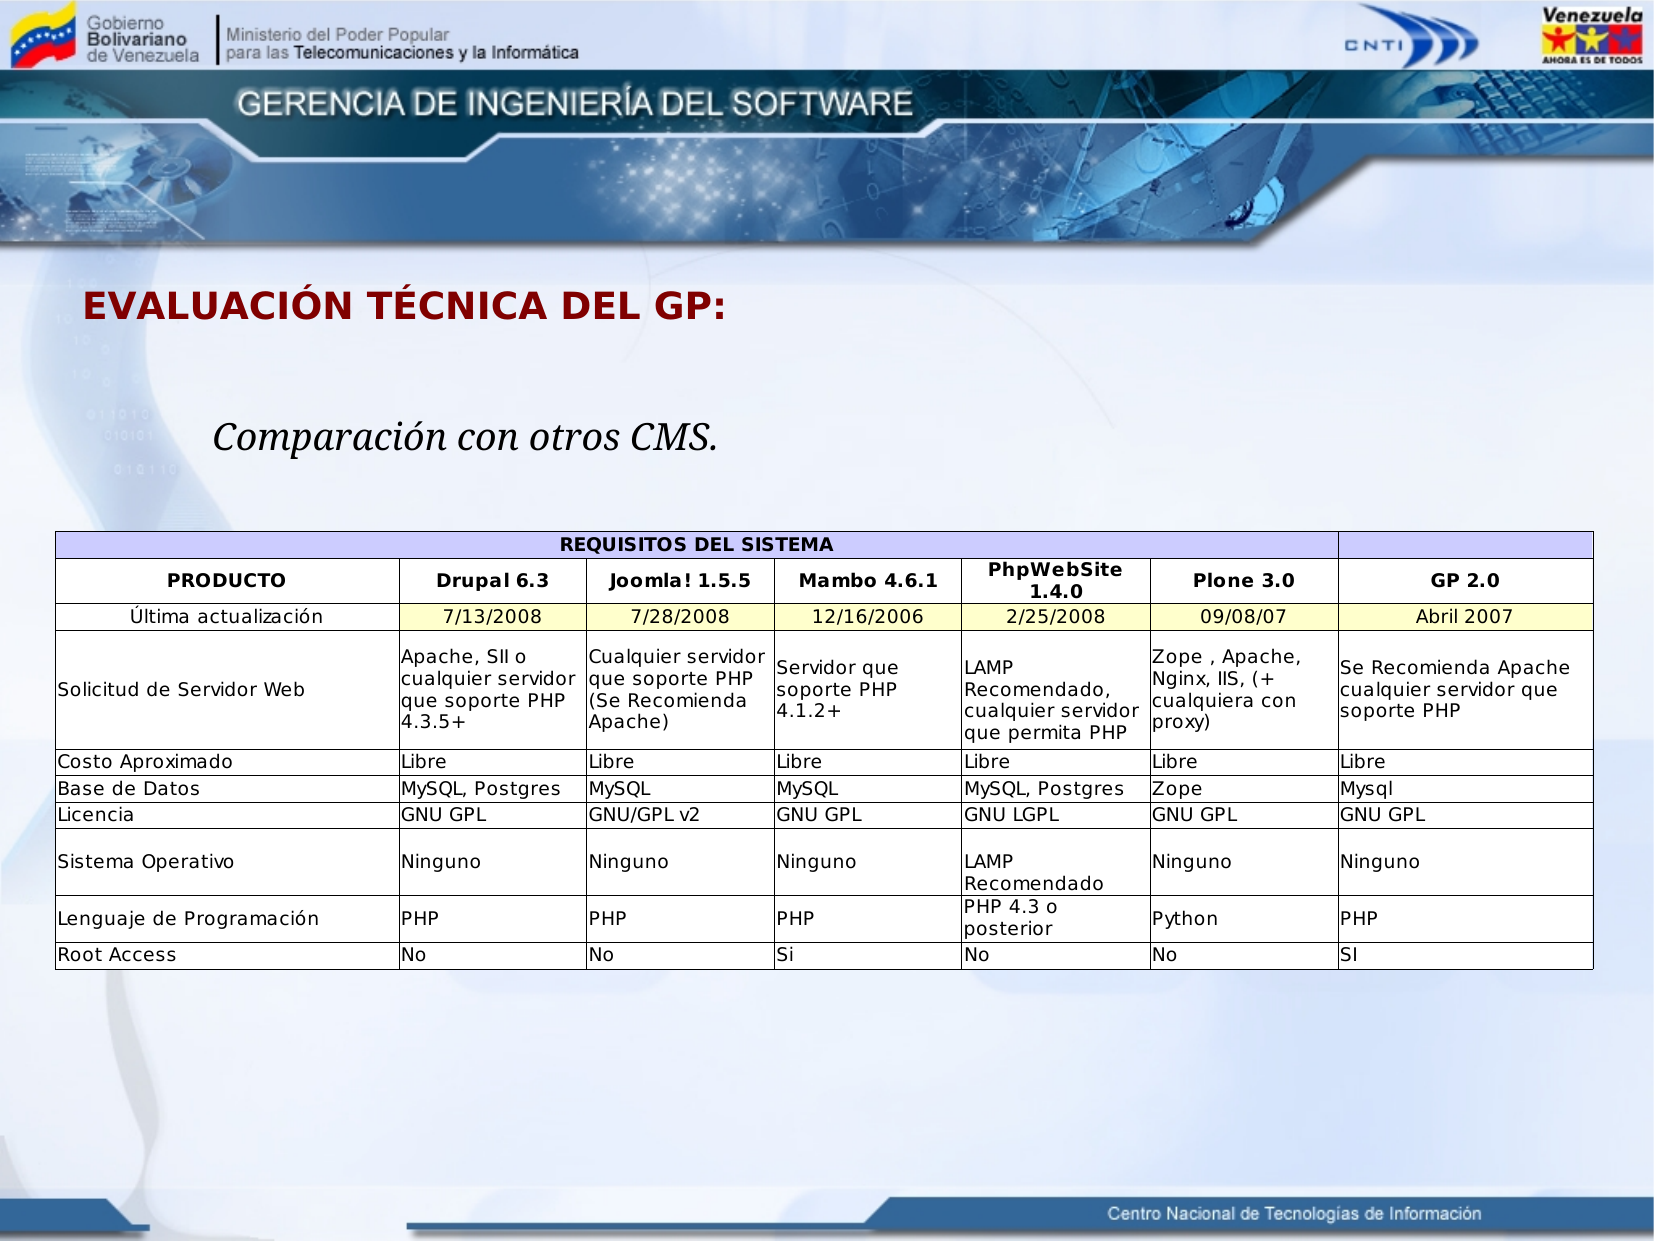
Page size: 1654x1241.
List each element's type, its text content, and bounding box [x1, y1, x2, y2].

text_box EVALUACIÓN TÉCNICA DEL GP: [5, 277, 981, 367]
list Comparación con otros CMS. [118, 330, 1536, 531]
picture [0, 0, 1654, 1241]
chart [55, 531, 1595, 972]
